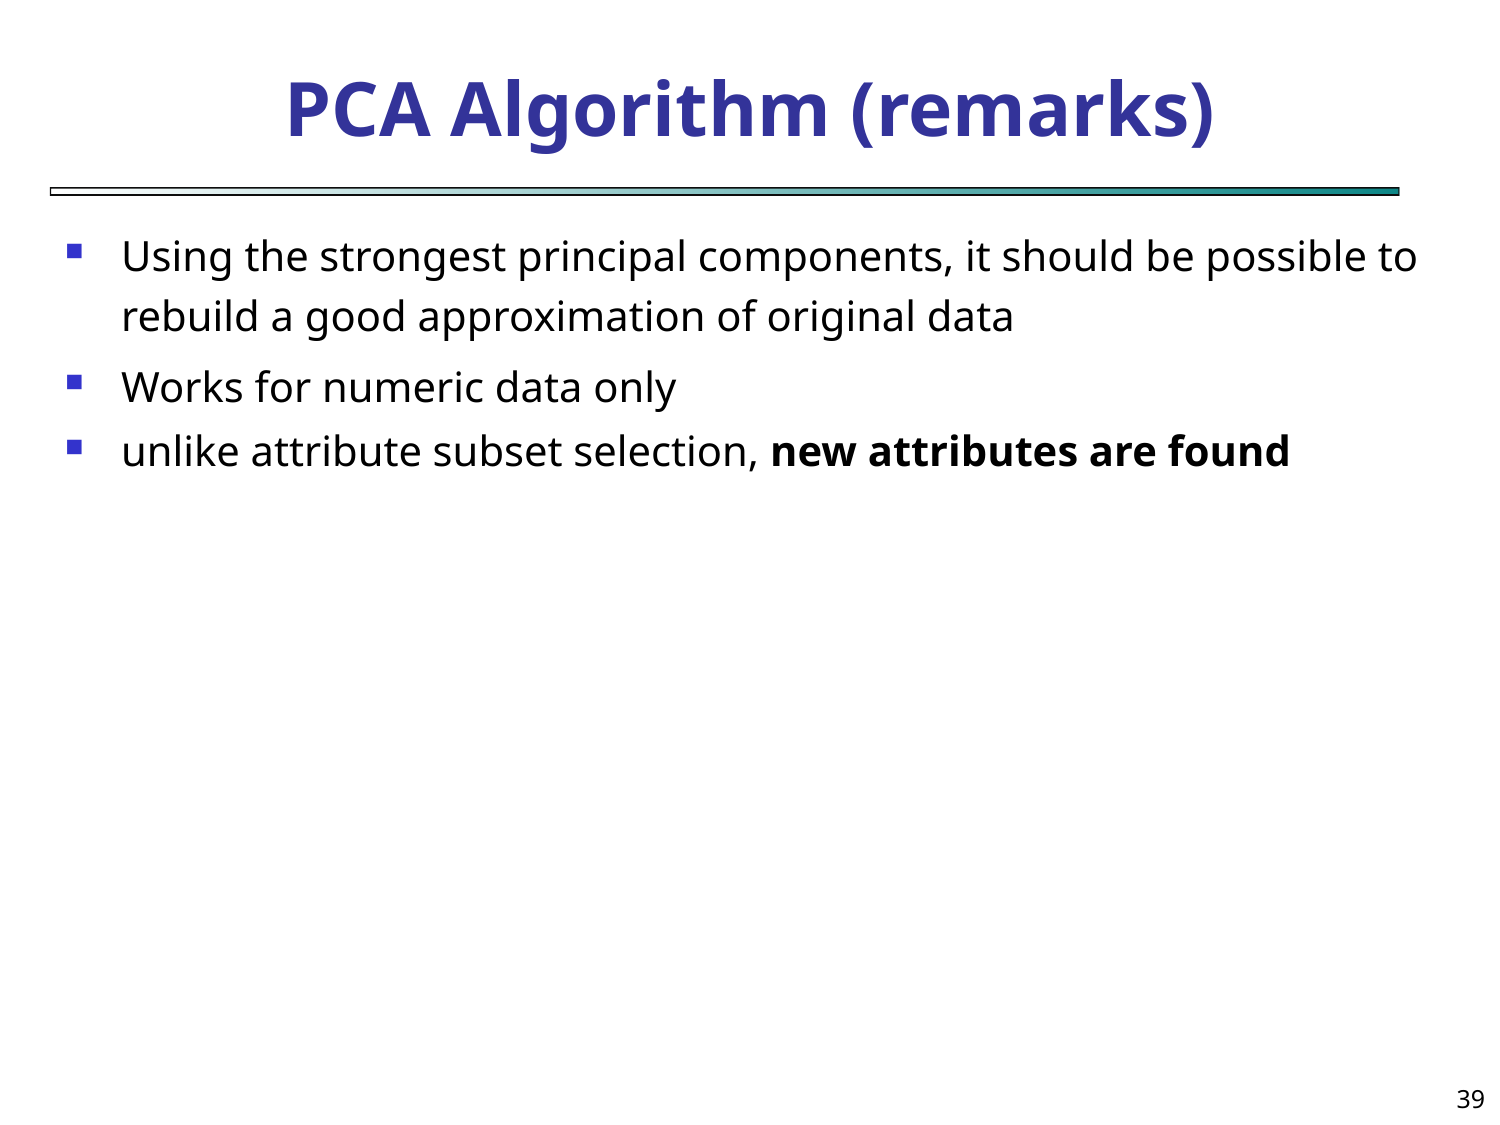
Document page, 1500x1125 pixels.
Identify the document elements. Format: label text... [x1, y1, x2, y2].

list Using the strongest principal components, it should be possible to rebuild a good approximation of original data Works for numeric data only unlike attribute subset selection, new attributes are found [50, 212, 1450, 1075]
title PCA Algorithm (remarks) [0, 24, 1500, 188]
text_box <number> [1187, 1062, 1500, 1125]
